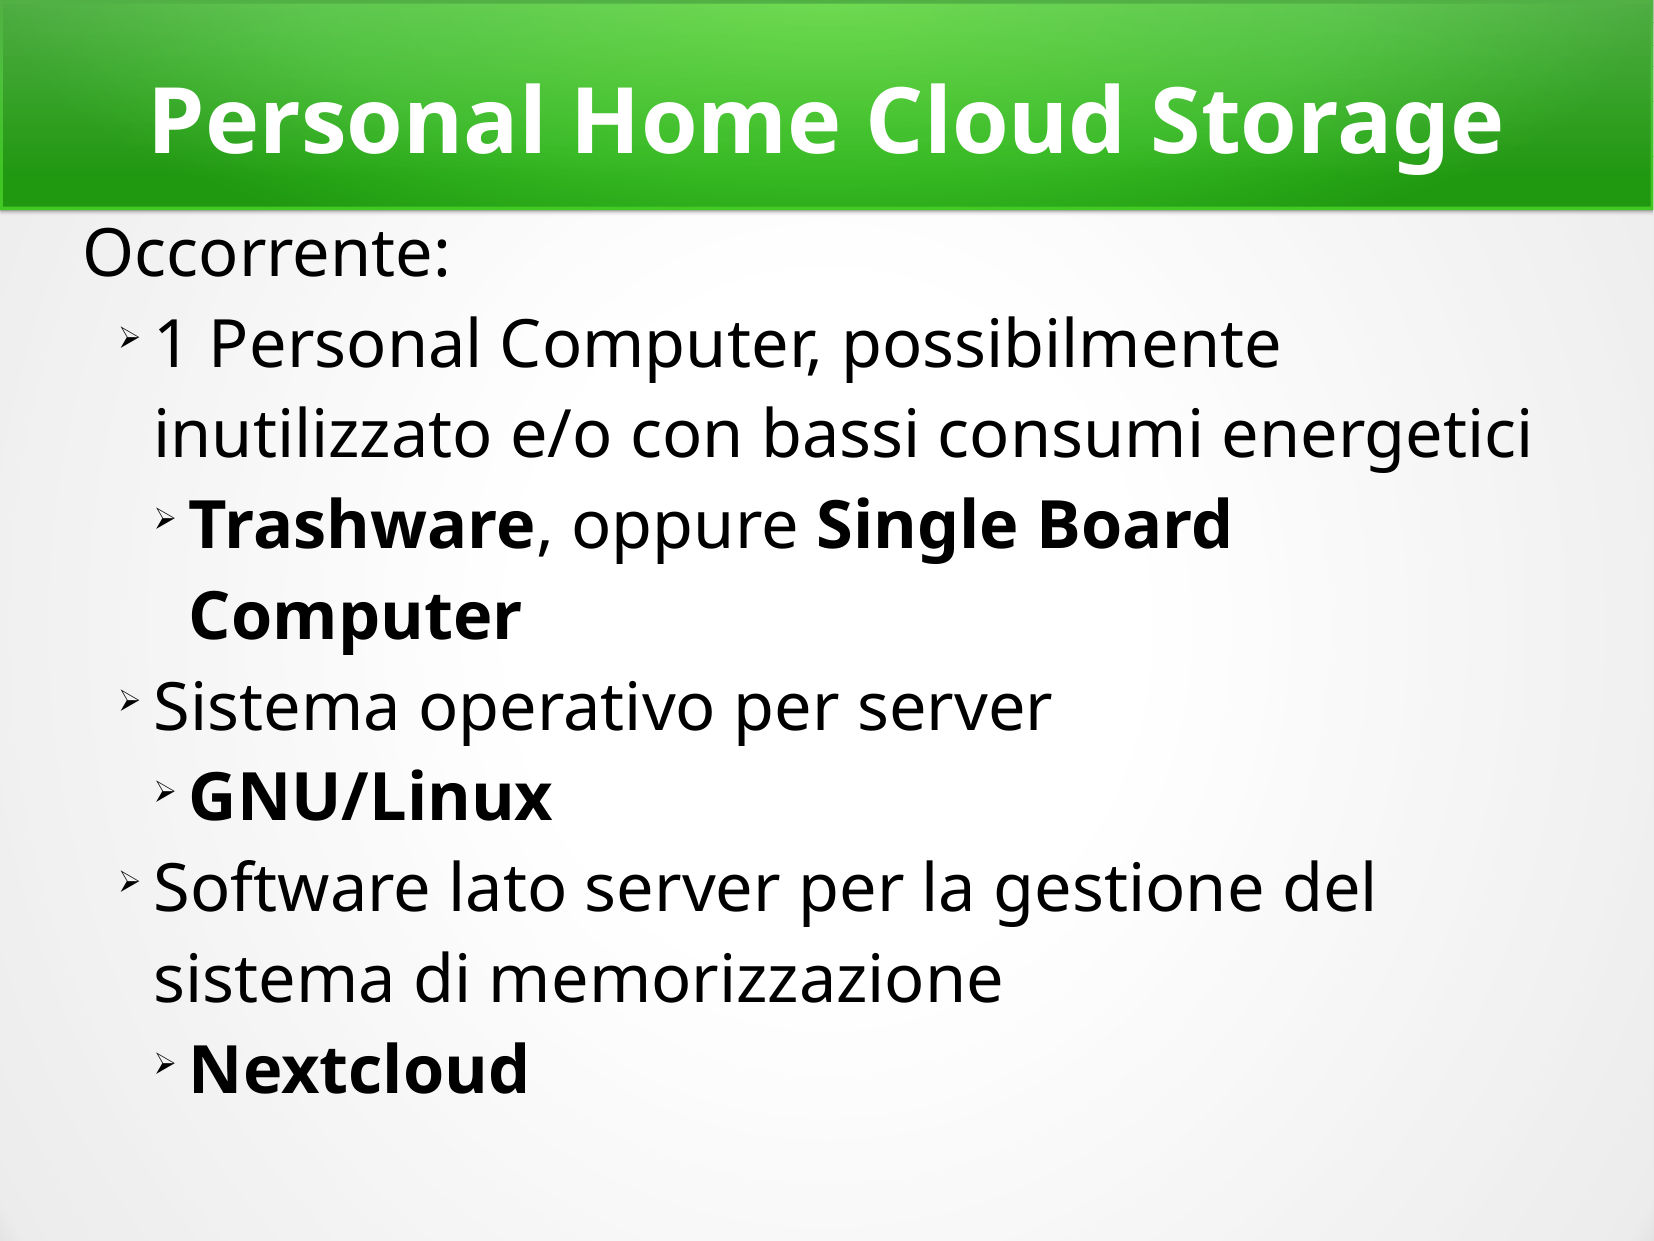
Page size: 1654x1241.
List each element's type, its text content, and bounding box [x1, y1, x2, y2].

subtitle Occorrente: 1 Personal Computer, possibilmente inutilizzato e/o con bassi consumi energetici Trashware, oppure Single Board Computer Sistema operativo per server GNU/Linux Software lato server per la gestione del sistema di memorizzazione Nextcloud [82, 297, 1571, 1021]
title Personal Home Cloud Storage [82, 47, 1571, 189]
